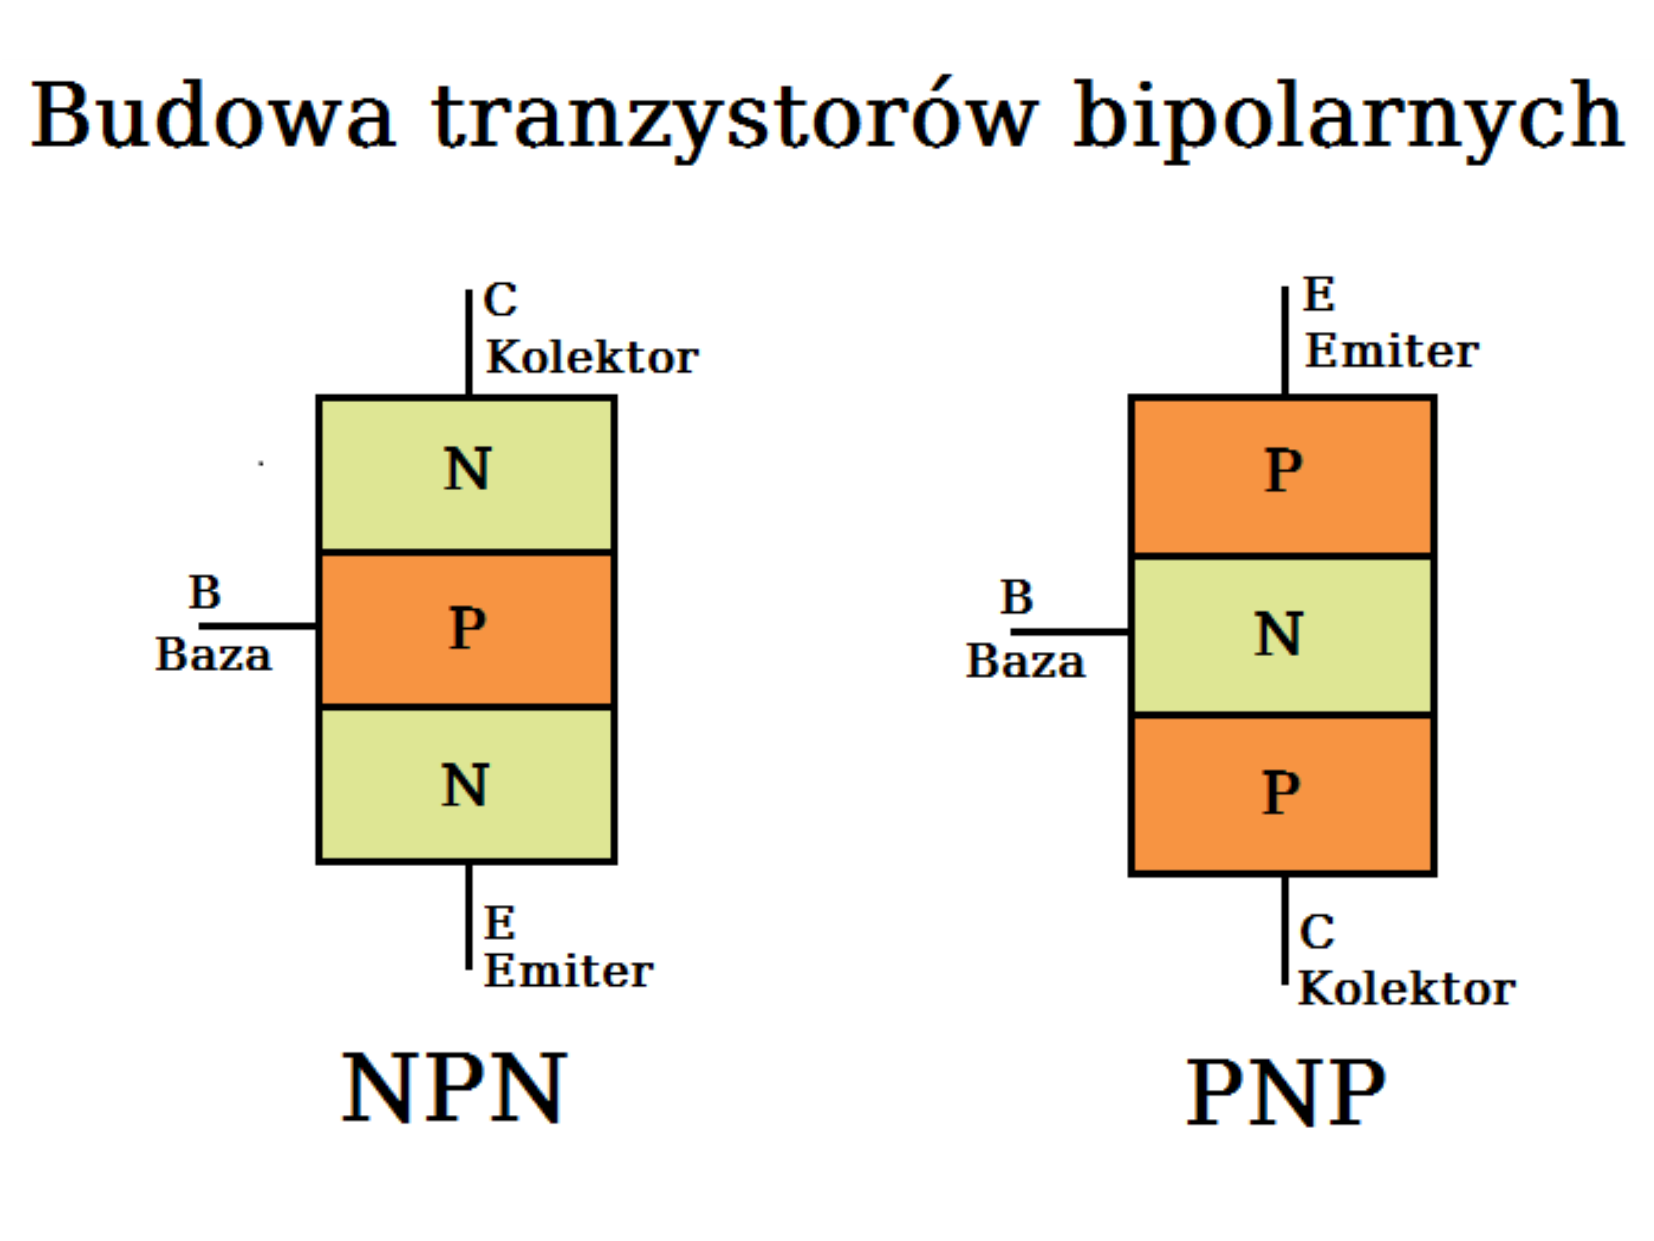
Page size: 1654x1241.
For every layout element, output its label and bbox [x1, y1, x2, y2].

picture [296, 1033, 591, 1152]
picture [2, 58, 1654, 178]
picture [1181, 1033, 1447, 1157]
picture [147, 264, 709, 1004]
picture [960, 265, 1536, 1020]
